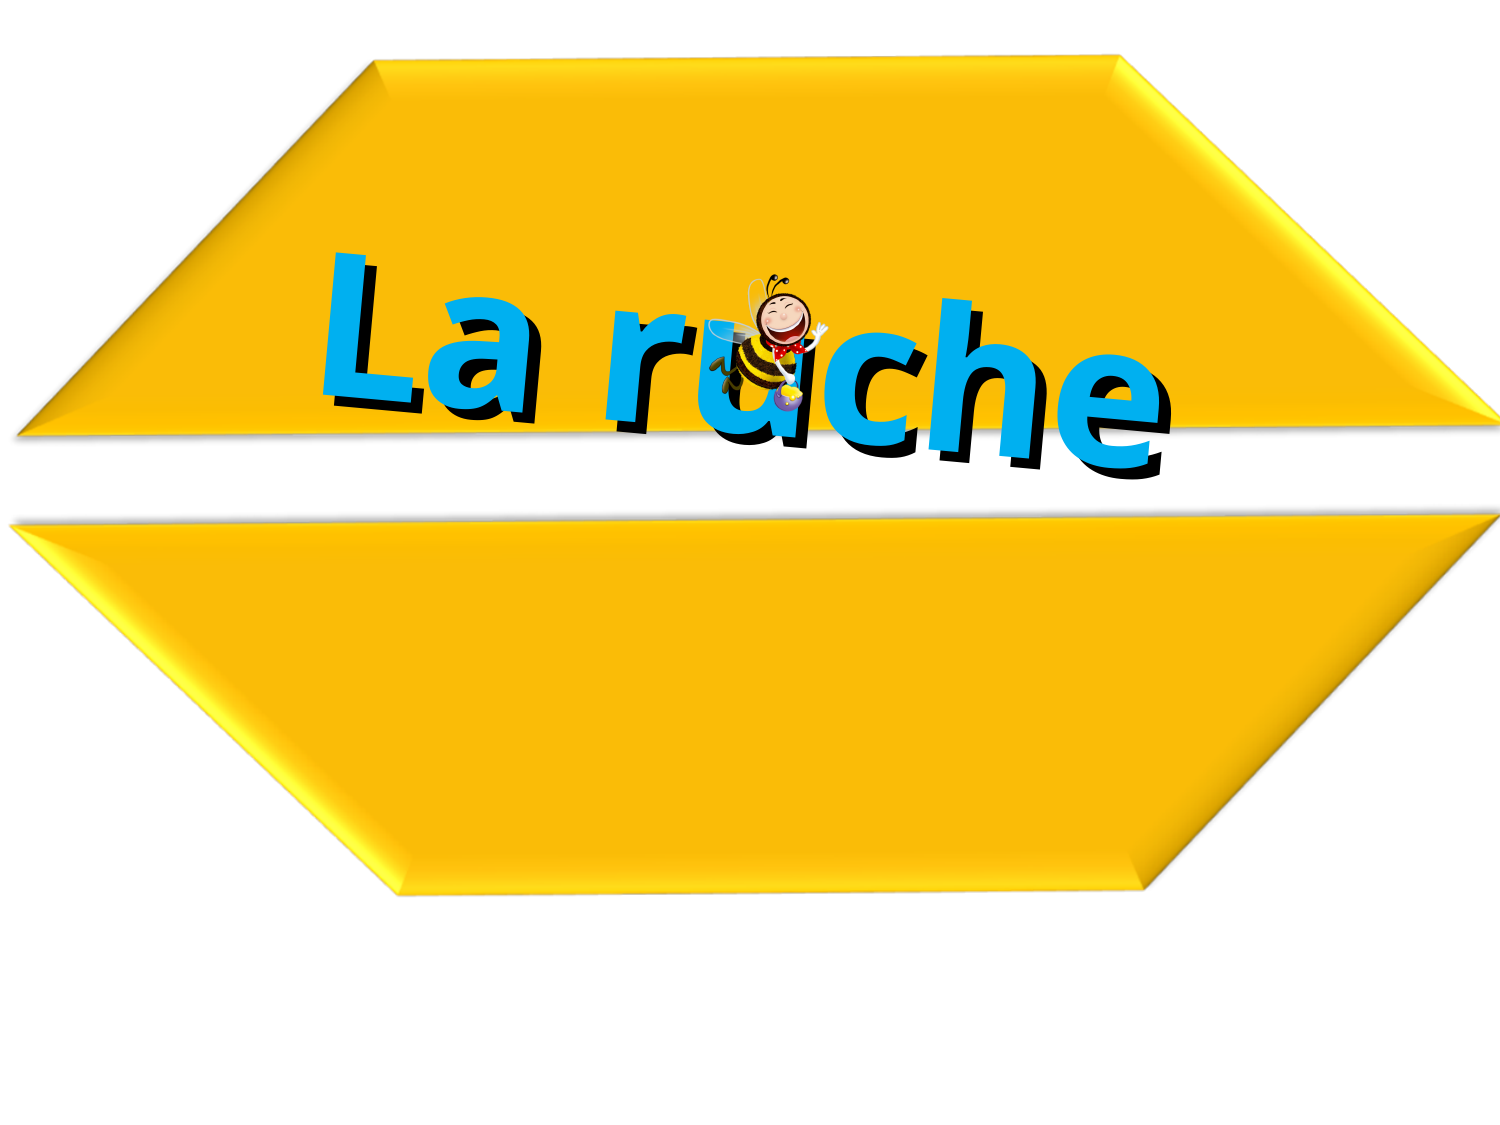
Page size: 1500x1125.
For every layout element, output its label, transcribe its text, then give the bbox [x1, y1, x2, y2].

picture [0, 0, 1500, 1125]
text_box La ruche [286, 185, 1197, 521]
